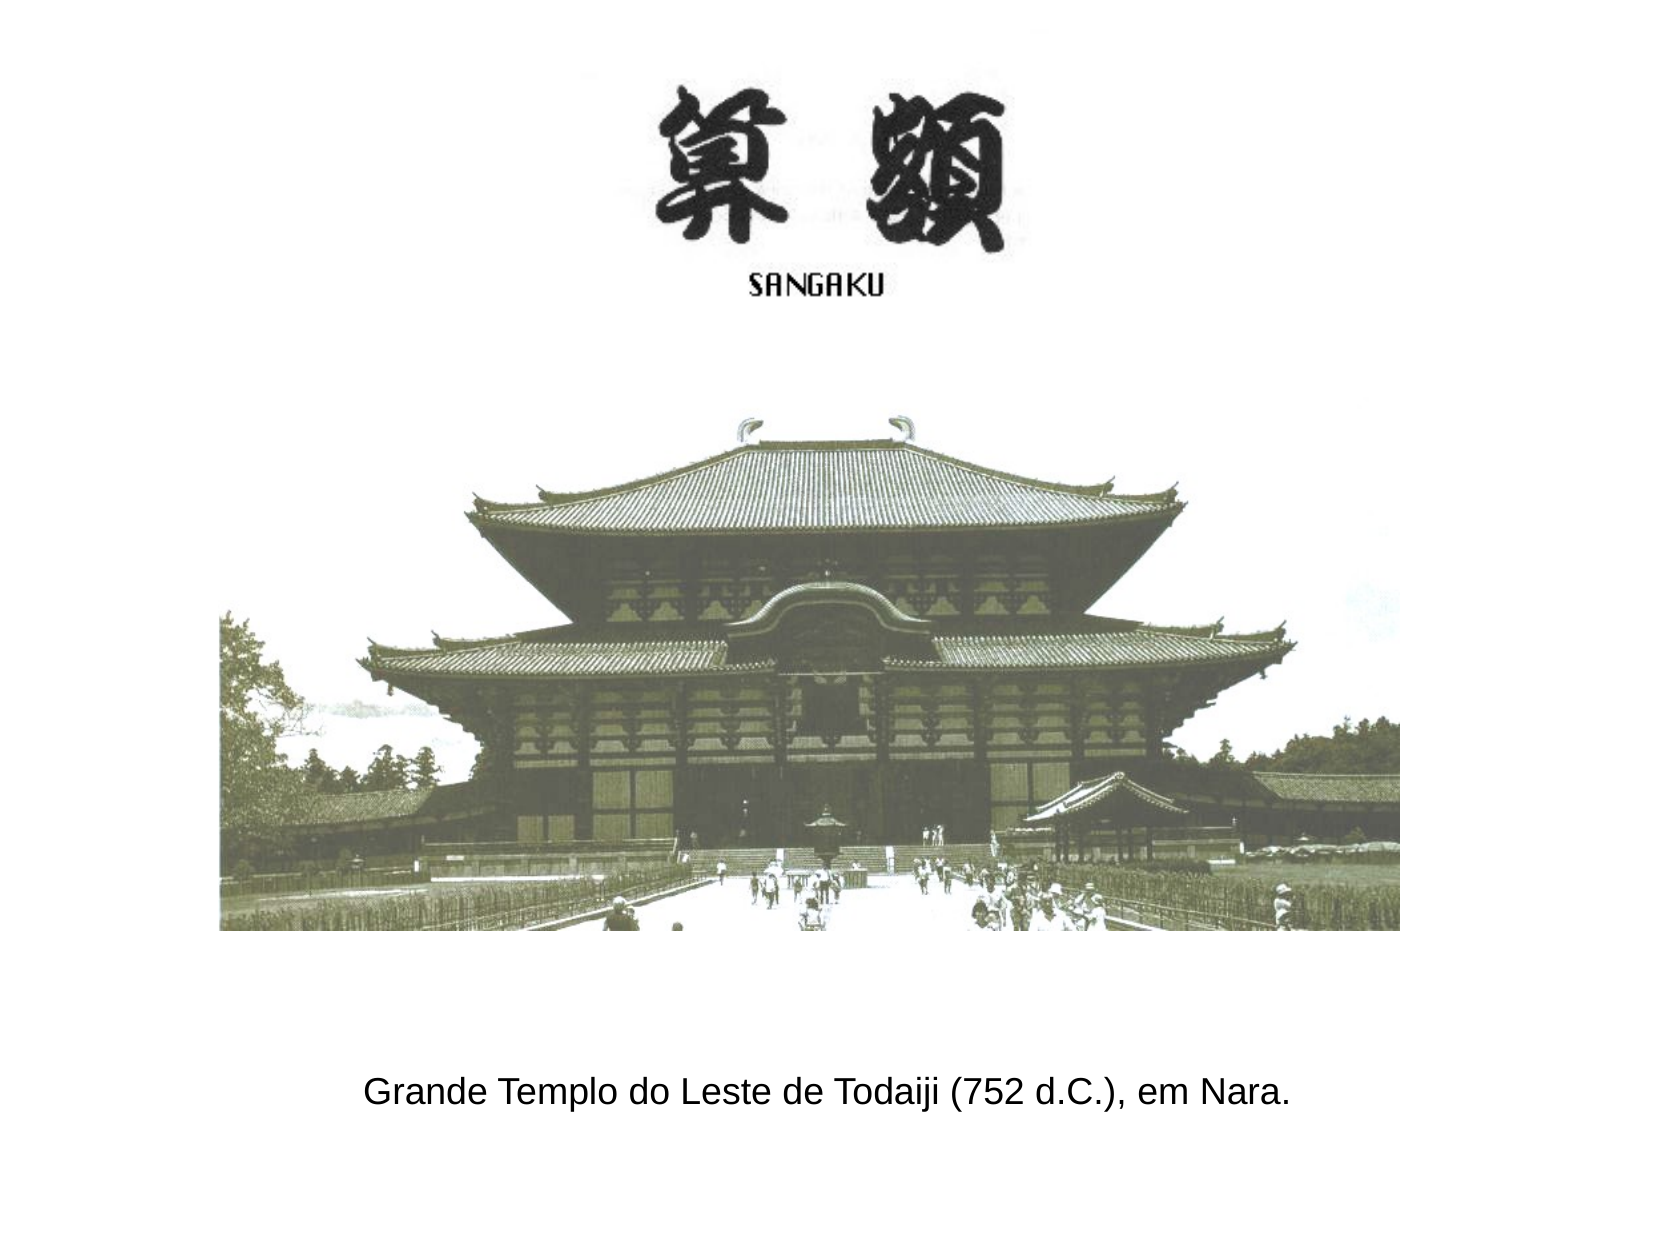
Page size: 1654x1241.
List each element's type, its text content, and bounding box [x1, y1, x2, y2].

text_box Grande Templo do Leste de Todaiji (752 d.C.), em Nara. [348, 1062, 1307, 1120]
picture [218, 366, 1400, 931]
picture [548, 29, 1140, 307]
